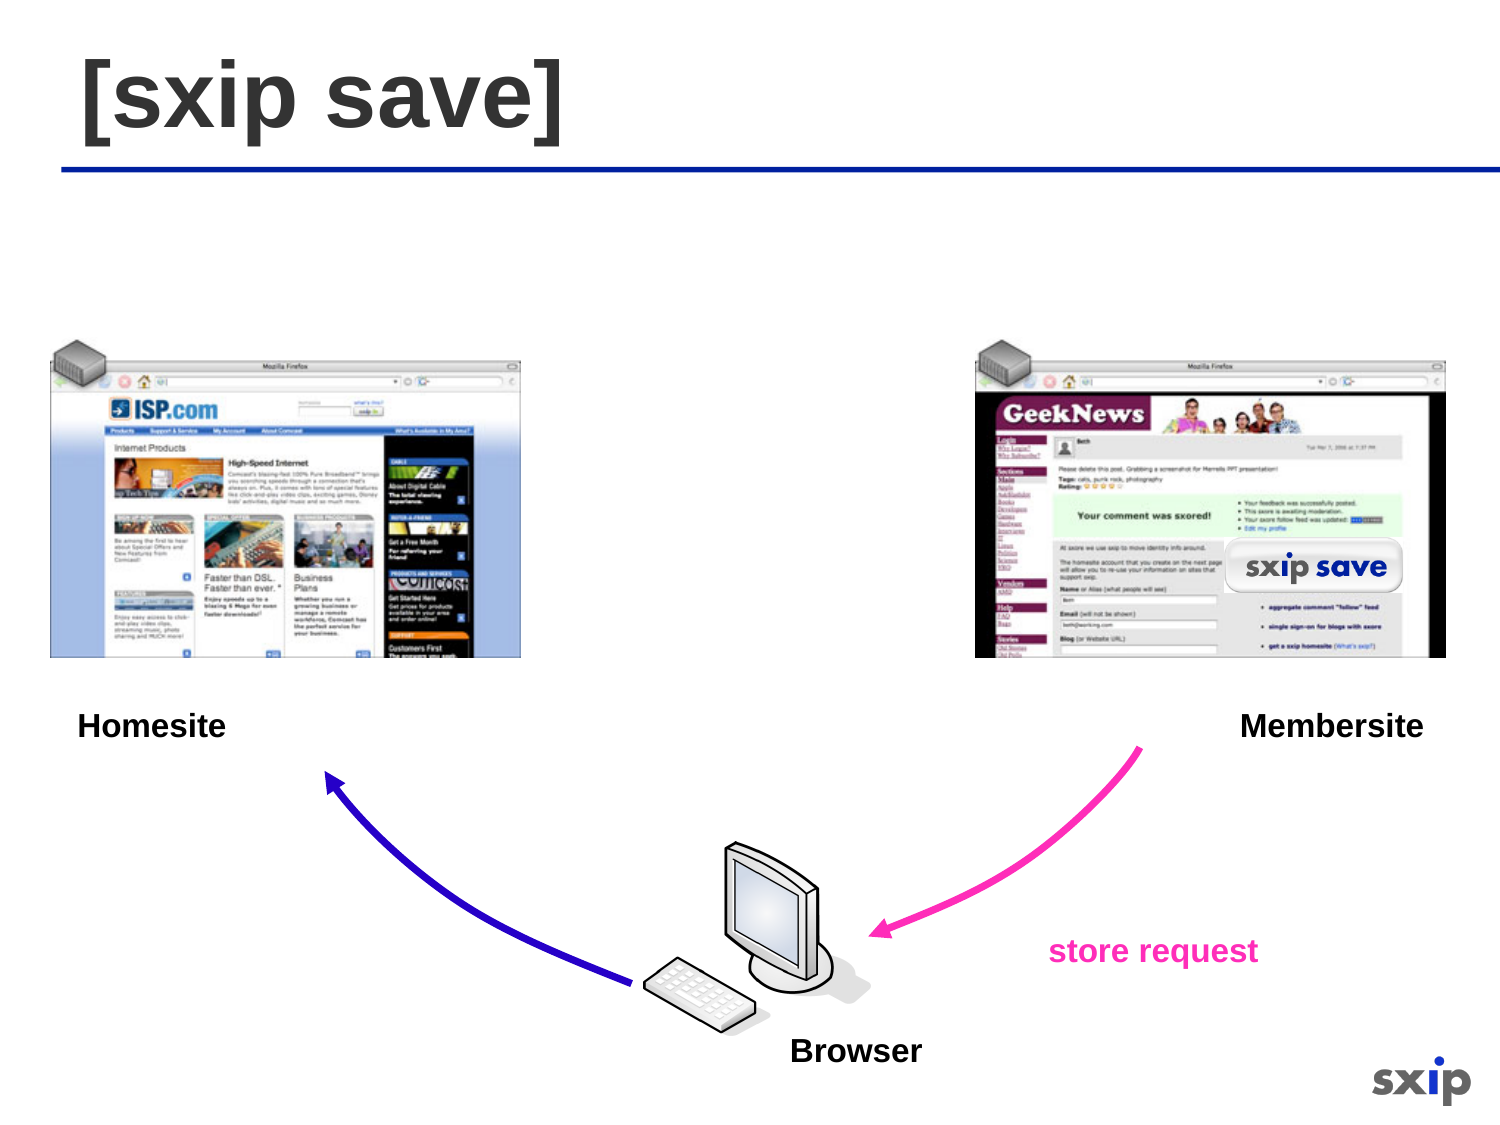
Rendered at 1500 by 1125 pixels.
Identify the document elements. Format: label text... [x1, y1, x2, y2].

text_box Browser [774, 1025, 938, 1078]
text_box Homesite [62, 699, 242, 753]
picture [643, 841, 871, 1036]
picture [1372, 1056, 1471, 1106]
picture [50, 337, 521, 659]
text_box Membersite [1224, 699, 1440, 753]
text_box store request [1033, 924, 1274, 978]
title [sxip save] [61, 21, 1495, 169]
picture [975, 337, 1446, 659]
